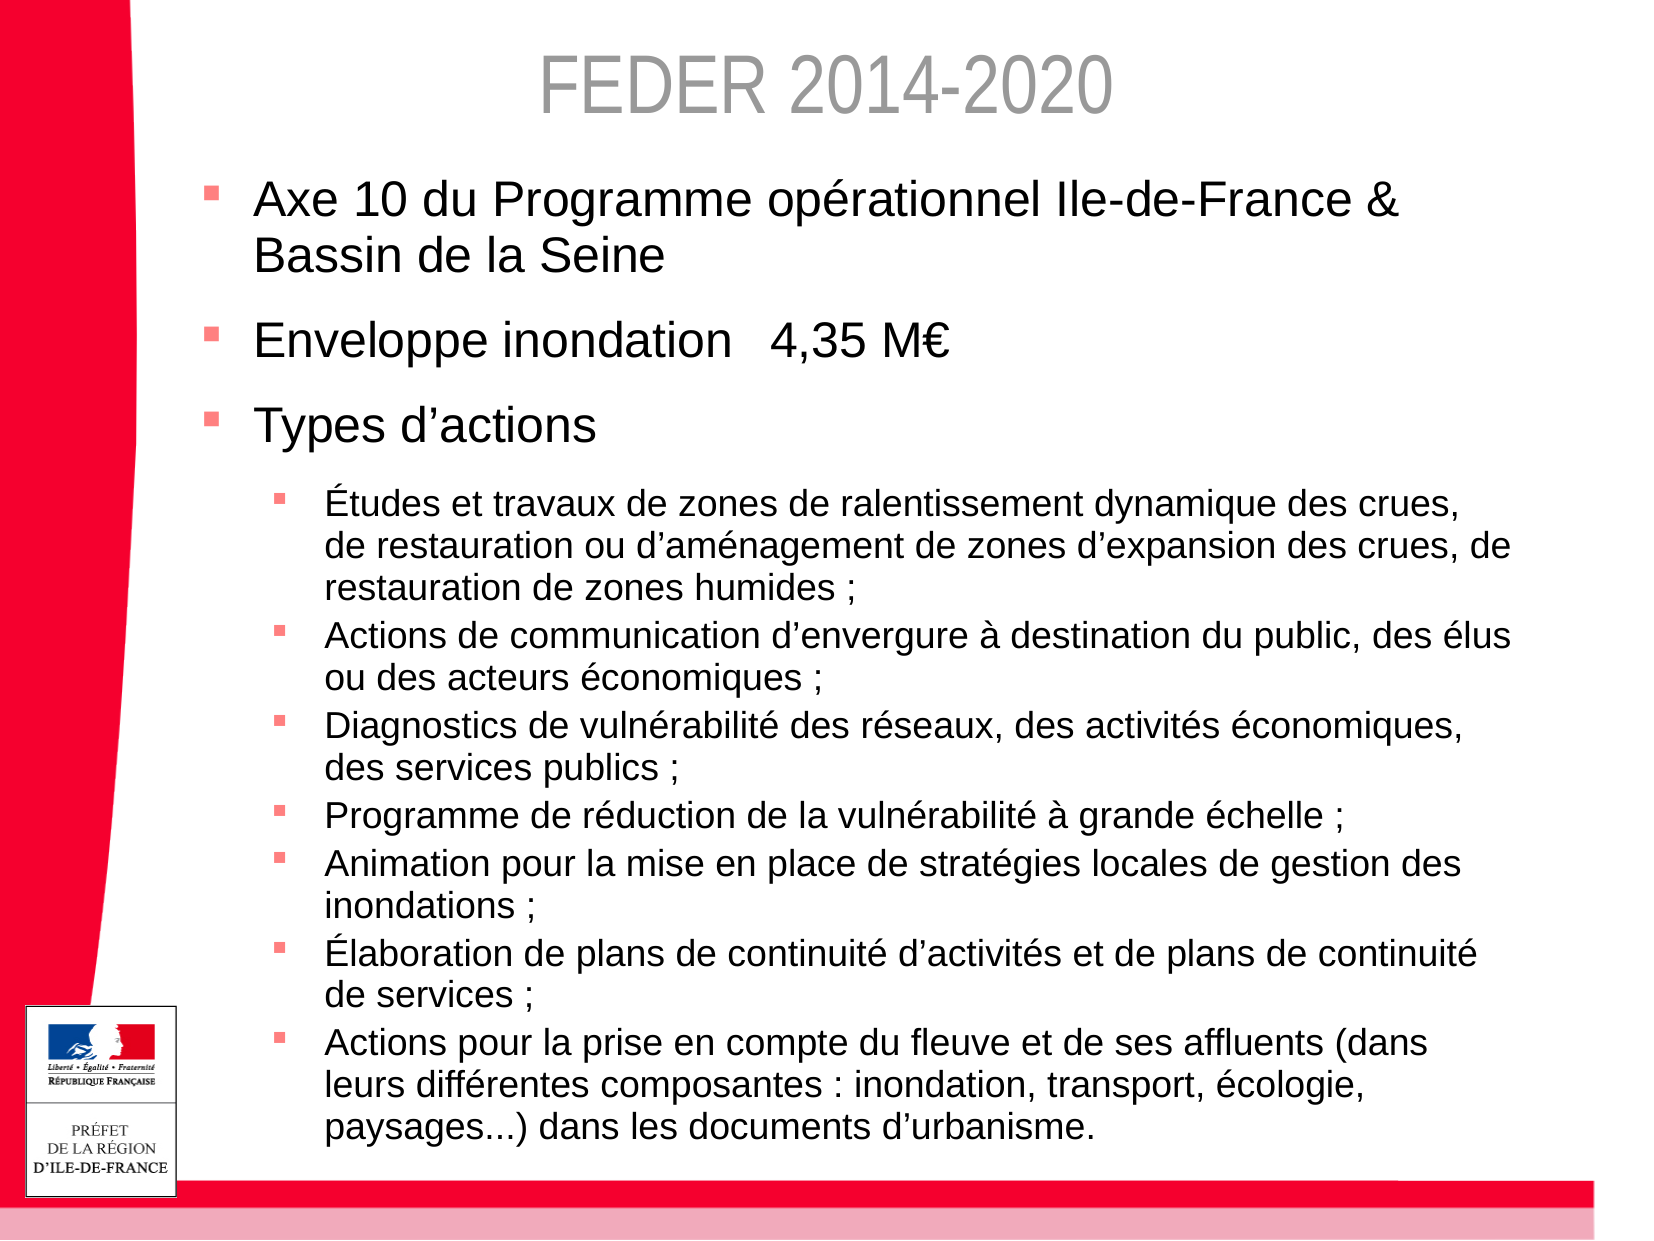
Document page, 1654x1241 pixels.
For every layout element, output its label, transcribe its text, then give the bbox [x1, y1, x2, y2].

picture [0, 0, 1653, 1240]
list Axe 10 du Programme opérationnel Ile-de-France & Bassin de la Seine Enveloppe inondation 4,35 M€ Types d’actions Études et travaux de zones de ralentissement dynamique des crues, de restauration ou d’aménagement de zones d’expansion des crues, de restauration de zones humides ; Actions de communication d’envergure à destination du public, des élus ou des acteurs économiques ; Diagnostics de vulnérabilité des réseaux, des activités économiques, des services publics ; Programme de réduction de la vulnérabilité à grande échelle ; Animation pour la mise en place de stratégies locales de gestion des inondations ; Élaboration de plans de continuité d’activités et de plans de continuité de services ; Actions pour la prise en compte du fleuve et de ses affluents (dans leurs différentes composantes : inondation, transport, écologie, paysages...) dans les documents d’urbanisme. [182, 171, 1512, 1158]
title FEDER 2014-2020 [82, 8, 1571, 160]
